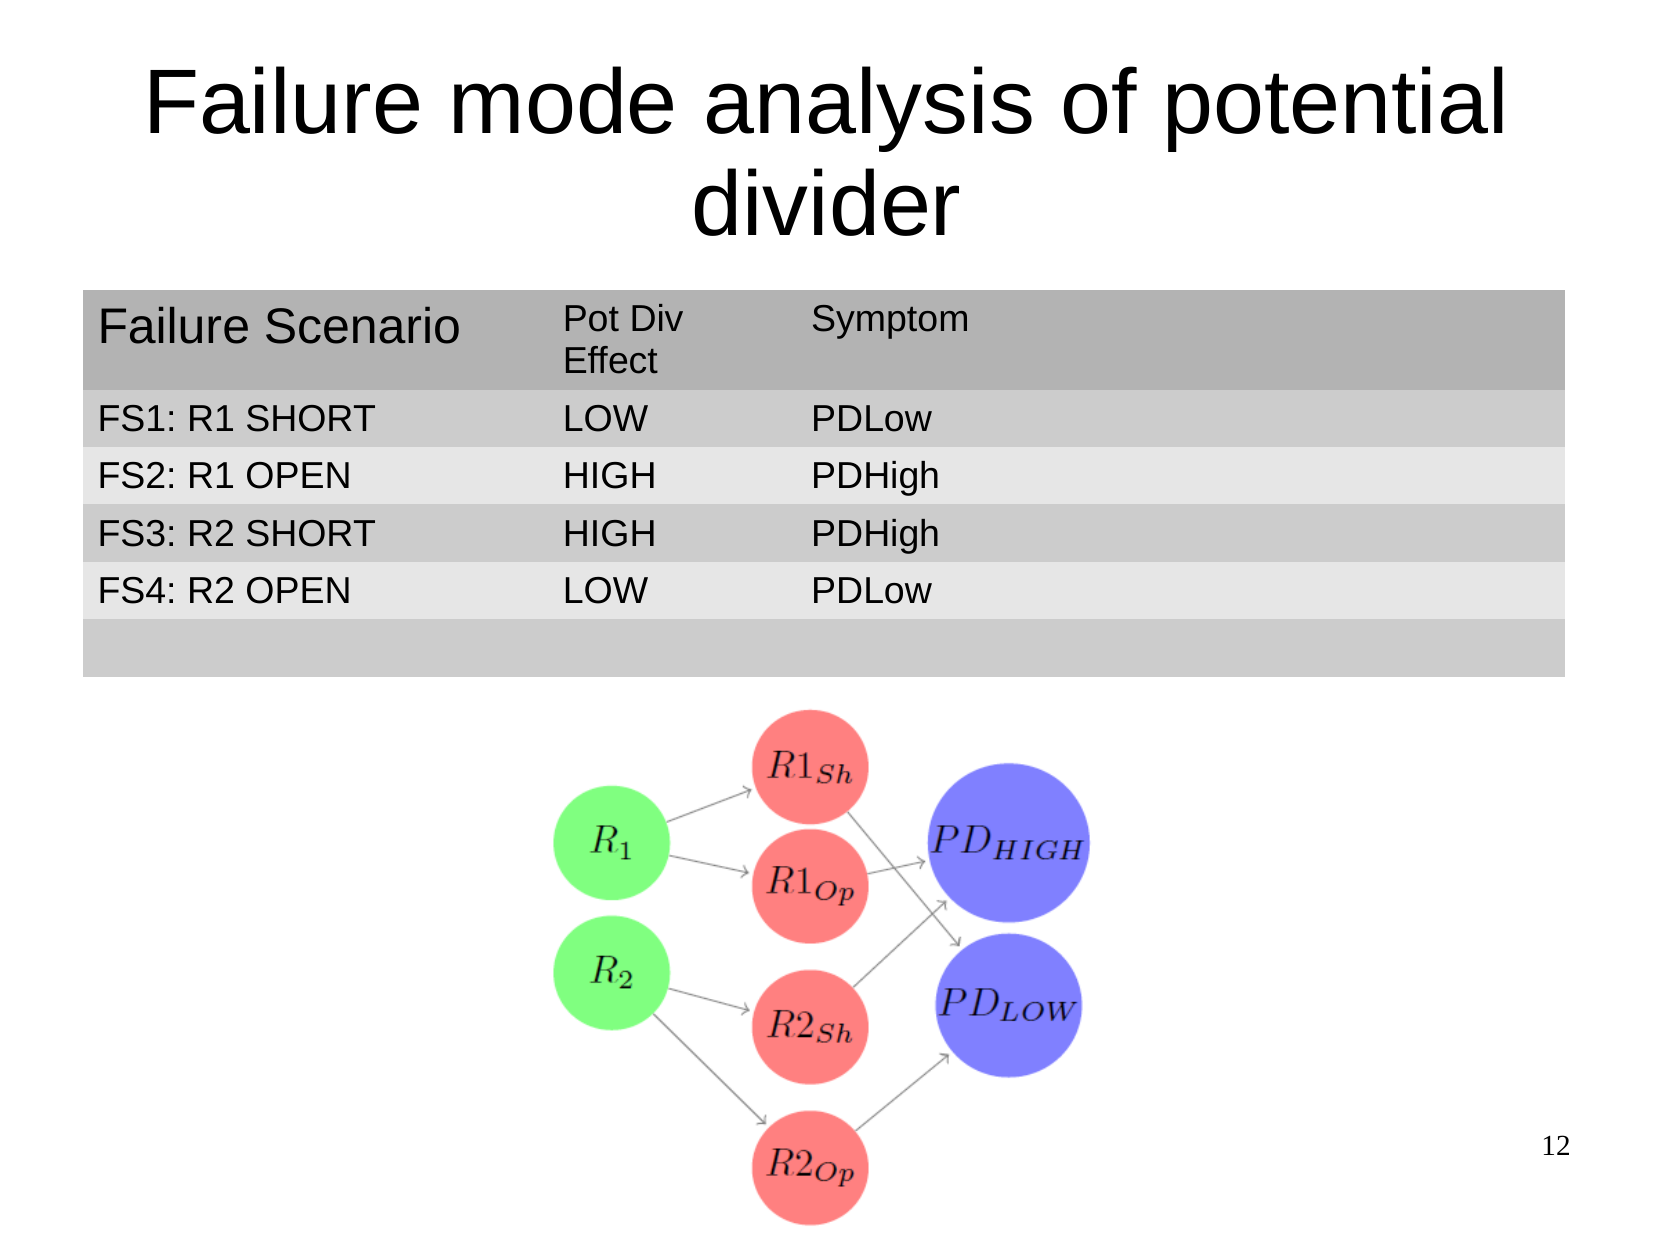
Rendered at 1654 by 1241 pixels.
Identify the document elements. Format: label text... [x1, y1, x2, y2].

table_header Failure Scenario [83, 290, 481, 390]
table_header Pot Div Effect [548, 290, 740, 390]
table_header Symptom [797, 290, 1565, 390]
table_cell FS3: R2 SHORT [83, 504, 481, 562]
table_cell [797, 619, 1565, 677]
table_cell [481, 504, 548, 562]
table_cell [481, 447, 548, 504]
table_header [740, 290, 797, 390]
table_cell FS2: R1 OPEN [83, 447, 481, 504]
table_cell FS1: R1 SHORT [83, 390, 481, 447]
table_cell [481, 562, 548, 619]
table_cell HIGH [548, 447, 740, 504]
table_cell [83, 619, 481, 677]
table_cell [548, 619, 740, 677]
table_cell [740, 447, 797, 504]
table_cell PDLow [797, 390, 1565, 447]
table_cell [740, 504, 797, 562]
table_cell PDHigh [797, 447, 1565, 504]
table_header [481, 290, 548, 390]
table_cell [481, 390, 548, 447]
table_cell [740, 619, 797, 677]
title Failure mode analysis of potential divider [82, 49, 1571, 257]
table_cell FS4: R2 OPEN [83, 562, 481, 619]
picture [497, 679, 1152, 1241]
table_cell [740, 562, 797, 619]
table_cell HIGH [548, 504, 740, 562]
table_cell [481, 619, 548, 677]
table_cell PDLow [797, 562, 1565, 619]
table_cell LOW [548, 562, 740, 619]
table_cell PDHigh [797, 504, 1565, 562]
table_cell LOW [548, 390, 740, 447]
table_cell [740, 390, 797, 447]
